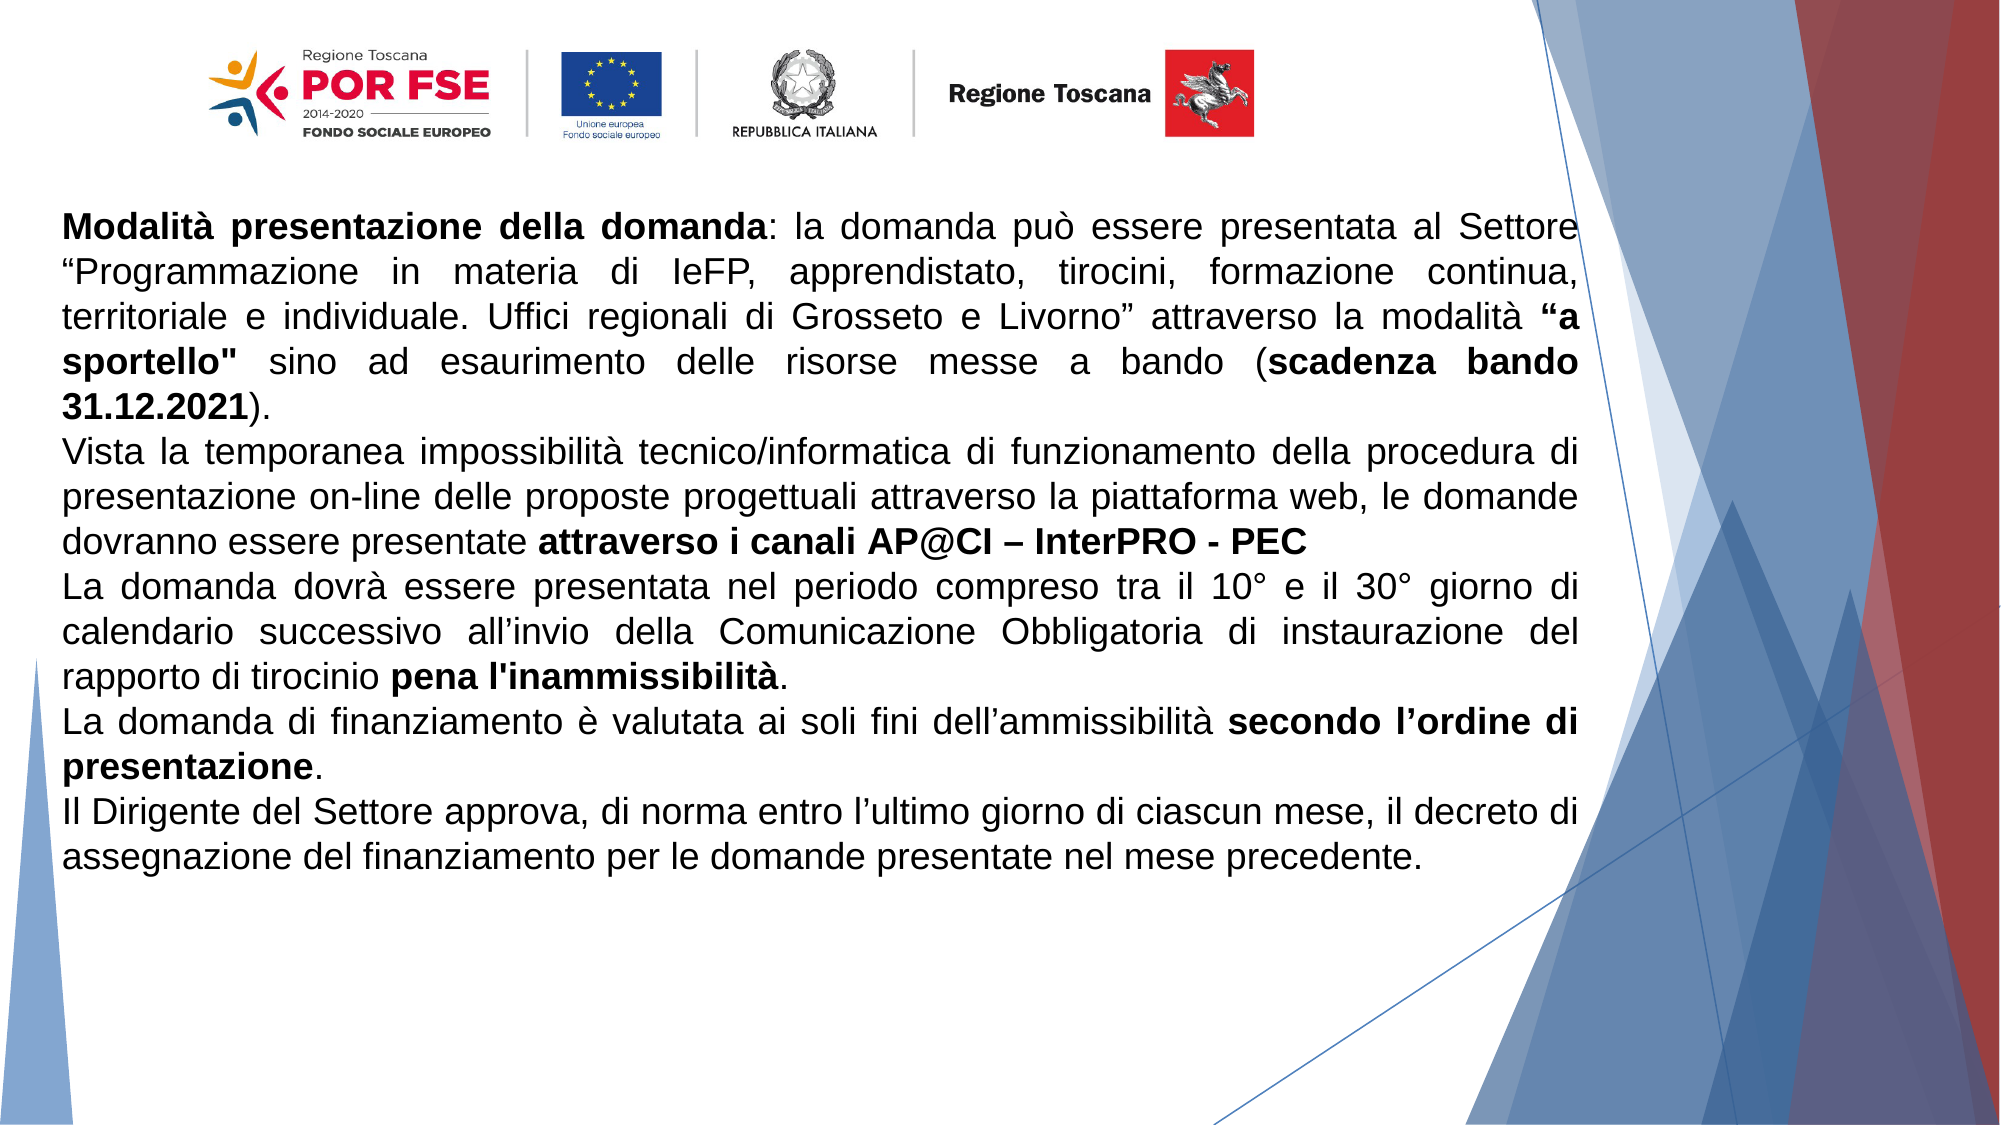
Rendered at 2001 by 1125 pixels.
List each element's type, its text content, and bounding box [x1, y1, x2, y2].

picture [208, 42, 1255, 143]
text_box Modalità presentazione della domanda: la domanda può essere presentata al Settore “Programmazione in materia di IeFP, apprendistato, tirocini, formazione continua, territoriale e individuale. Uffici regionali di Grosseto e Livorno” attraverso la modalità “a sportello" sino ad esaurimento delle risorse messe a bando (scadenza bando 31.12.2021). Vista la temporanea impossibilità tecnico/informatica di funzionamento della procedura di presentazione on-line delle proposte progettuali attraverso la piattaforma web, le domande dovranno essere presentate attraverso i canali AP@CI – InterPRO - PEC La domanda dovrà essere presentata nel periodo compreso tra il 10° e il 30° giorno di calendario successivo all’invio della Comunicazione Obbligatoria di instaurazione del rapporto di tirocinio pena l'inammissibilità. La domanda di finanziamento è valutata ai soli fini dell’ammissibilità secondo l’ordine di presentazione. Il Dirigente del Settore approva, di norma entro l’ultimo giorno di ciascun mese, il decreto di assegnazione del finanziamento per le domande presentate nel mese precedente. [47, 149, 1595, 922]
